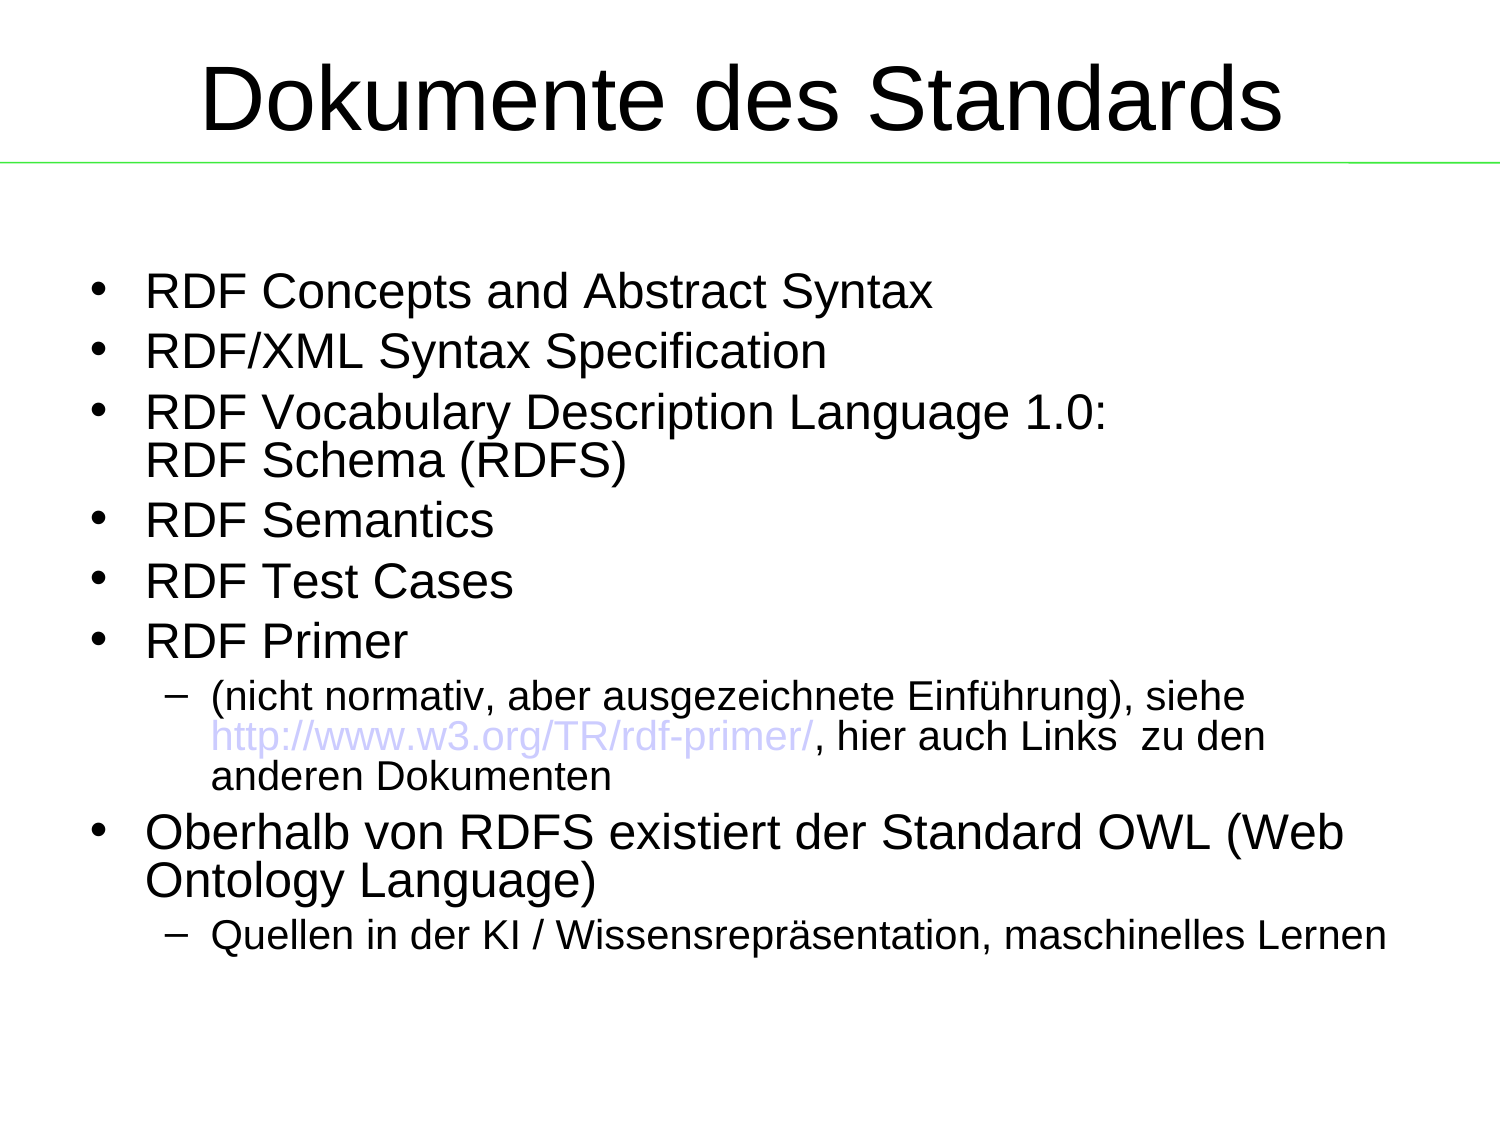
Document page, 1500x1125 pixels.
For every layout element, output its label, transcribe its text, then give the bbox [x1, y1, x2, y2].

list RDF Concepts and Abstract Syntax RDF/XML Syntax Specification RDF Vocabulary Description Language 1.0: RDF Schema (RDFS)‏ RDF Semantics RDF Test Cases RDF Primer (nicht normativ, aber ausgezeichnete Einführung), siehe http://www.w3.org/TR/rdf-primer/, hier auch Links zu den anderen Dokumenten Oberhalb von RDFS existiert der Standard OWL (Web Ontology Language)‏ Quellen in der KI / Wissensrepräsentation, maschinelles Lernen [75, 262, 1426, 1006]
title Dokumente des Standards [67, 0, 1418, 188]
